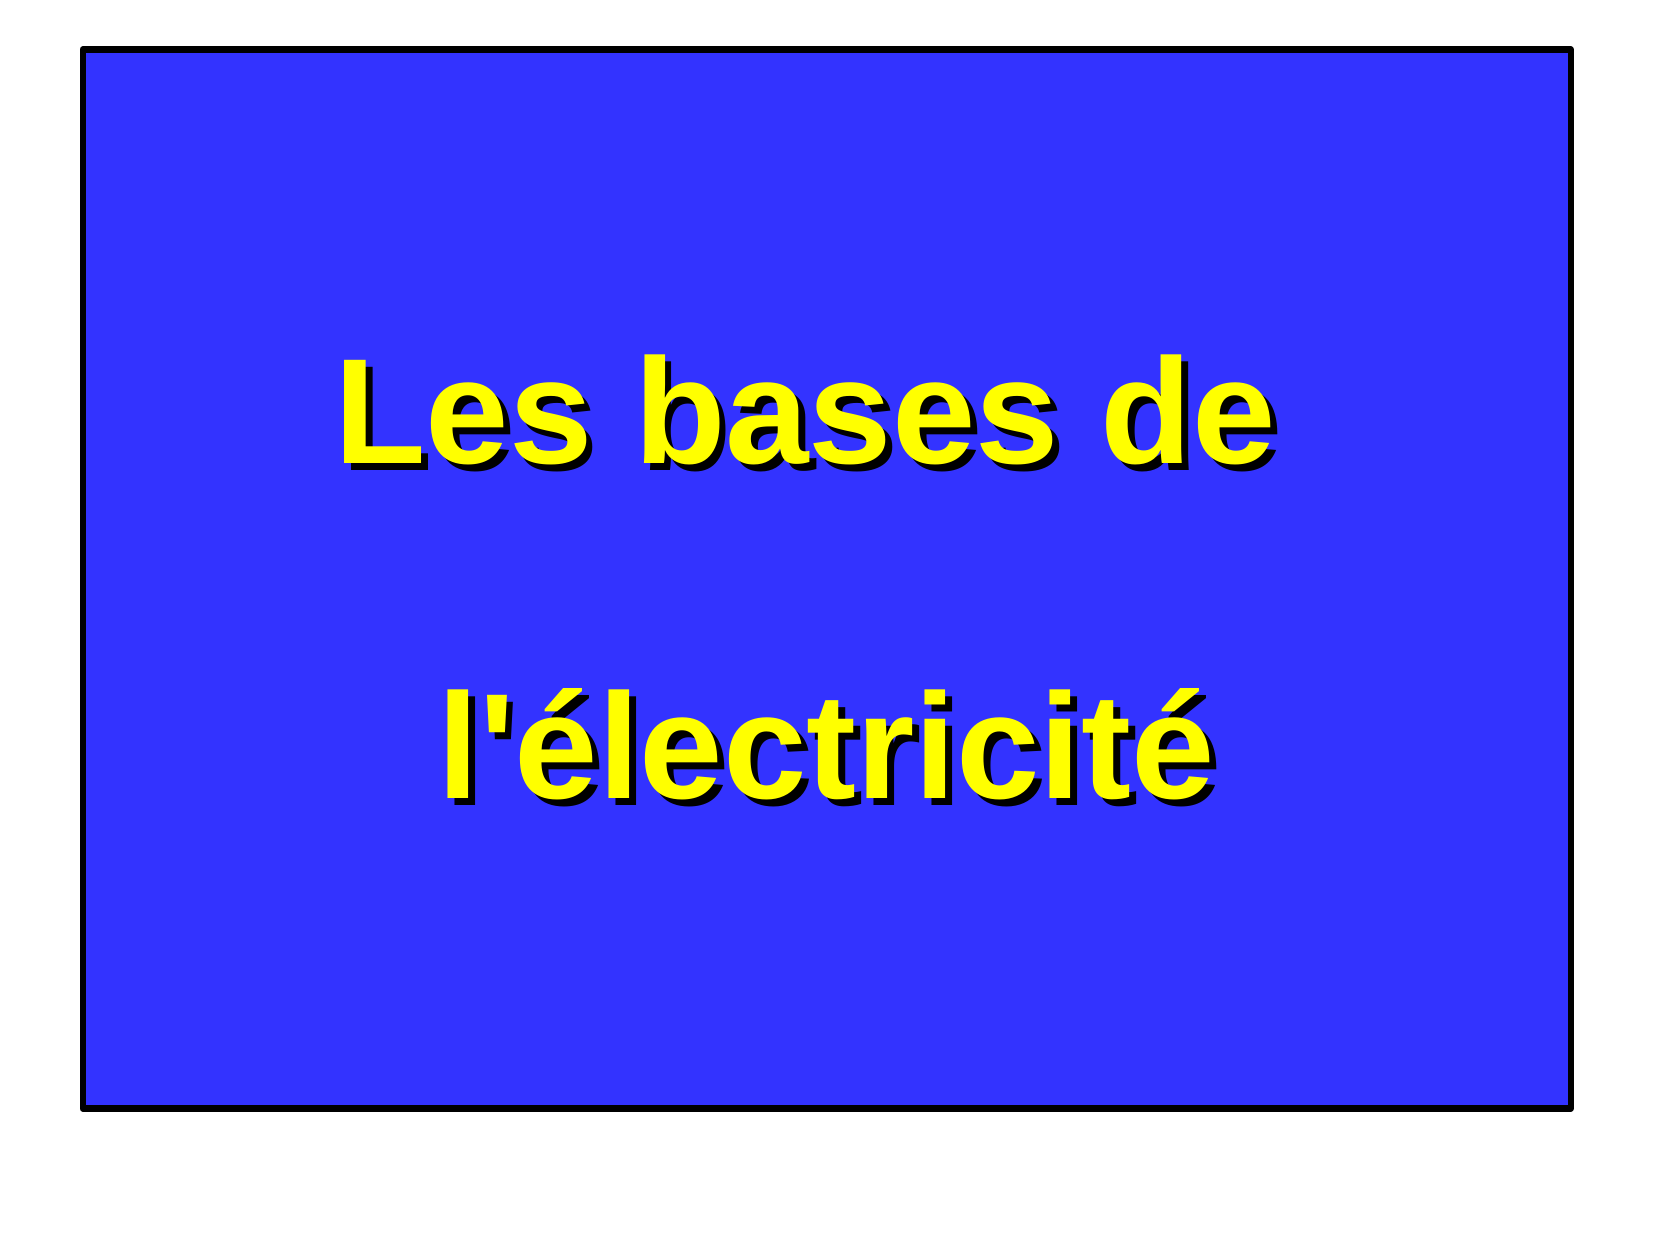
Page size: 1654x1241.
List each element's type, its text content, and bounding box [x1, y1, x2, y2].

subtitle Les bases de l'électricité [82, 49, 1571, 1109]
